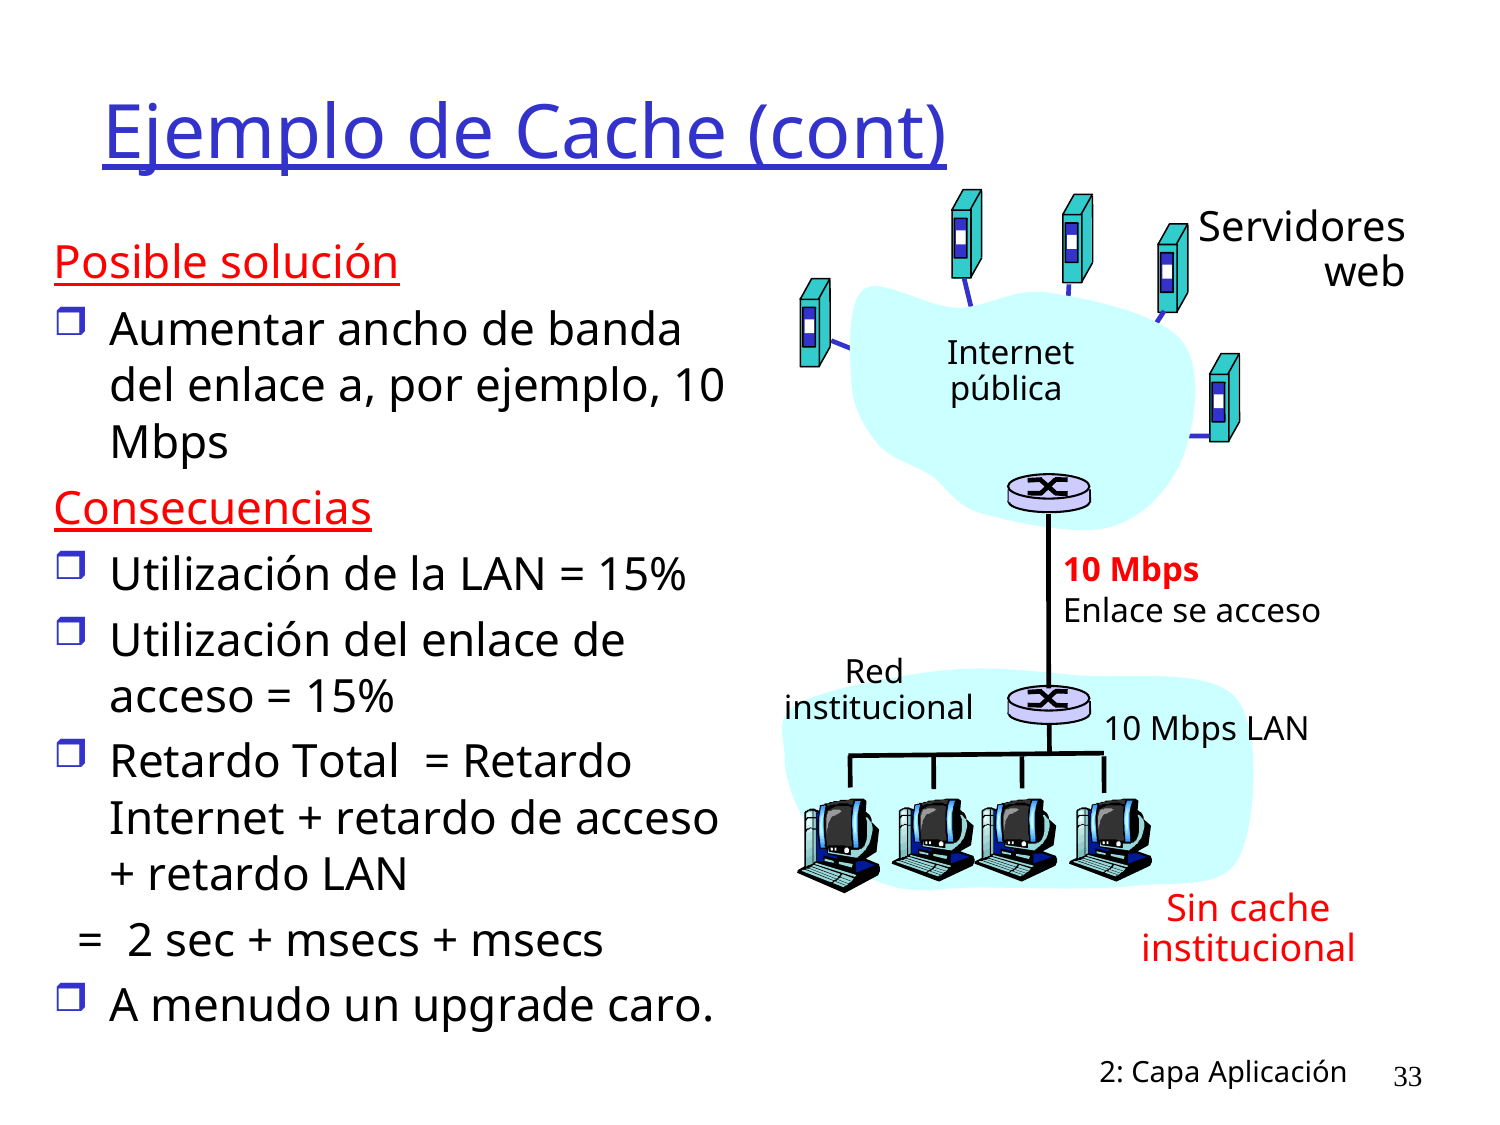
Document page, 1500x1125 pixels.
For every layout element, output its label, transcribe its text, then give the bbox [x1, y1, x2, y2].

text_box [951, 189, 982, 279]
text_box Internet pública [923, 327, 1090, 416]
text_box [1158, 223, 1183, 313]
list Posible solución Aumentar ancho de banda del enlace a, por ejemplo, 10 Mbps Consecuencias Utilización de la LAN = 15% Utilización del enlace de acceso = 15% Retardo Total = Retardo Internet + retardo de acceso + retardo LAN = 2 sec + msecs + msecs A menudo un upgrade caro. [39, 226, 769, 1059]
text_box [1209, 353, 1240, 443]
text_box Sin cache institucional [1126, 881, 1372, 978]
text_box 10 Mbps LAN [1088, 704, 1326, 756]
text_box [800, 278, 830, 368]
text_box [849, 286, 1196, 531]
text_box Servidores web [1183, 198, 1422, 304]
text_box 10 Mbps Enlace se acceso [1047, 545, 1337, 637]
text_box [1062, 194, 1093, 283]
text_box Red institucional [769, 647, 990, 735]
text_box [782, 668, 1254, 894]
title Ejemplo de Cache (cont) [87, 37, 1363, 225]
